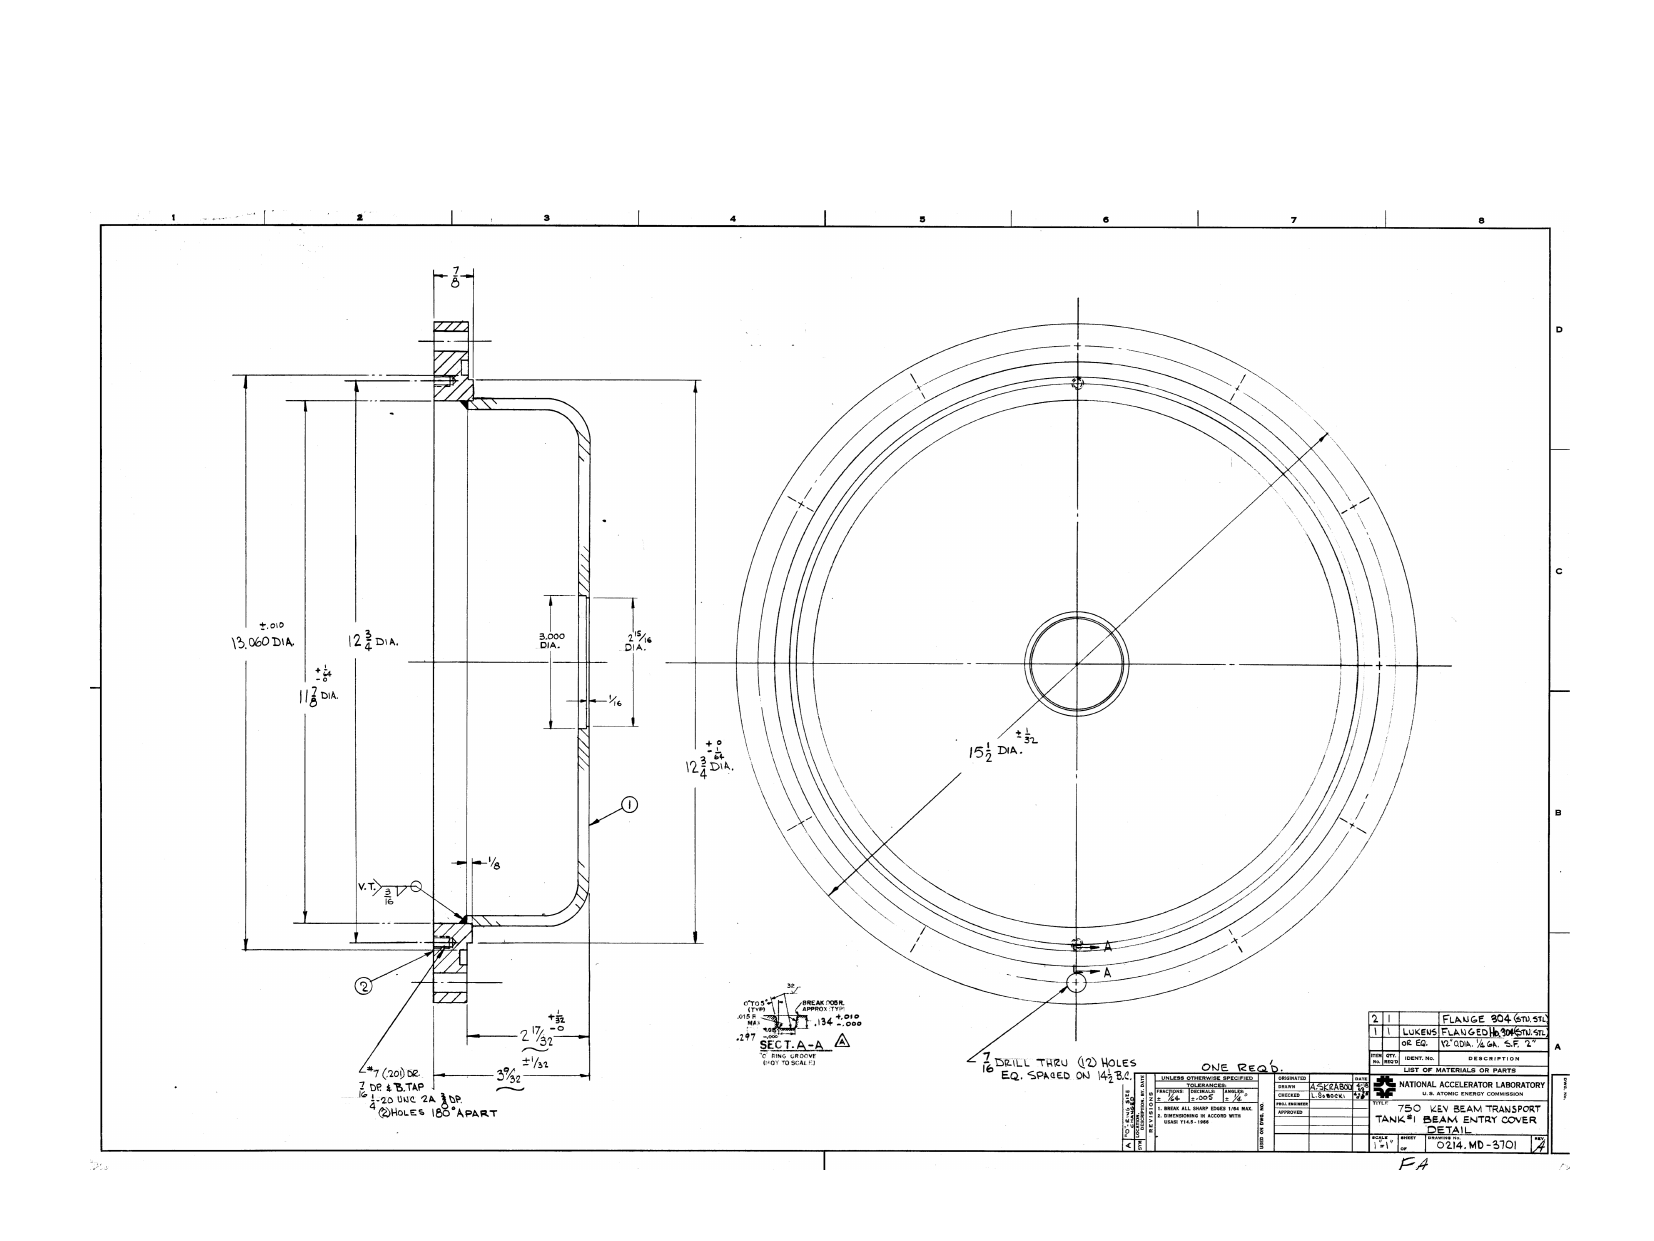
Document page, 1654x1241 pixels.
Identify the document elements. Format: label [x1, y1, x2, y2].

picture [90, 210, 1570, 1171]
